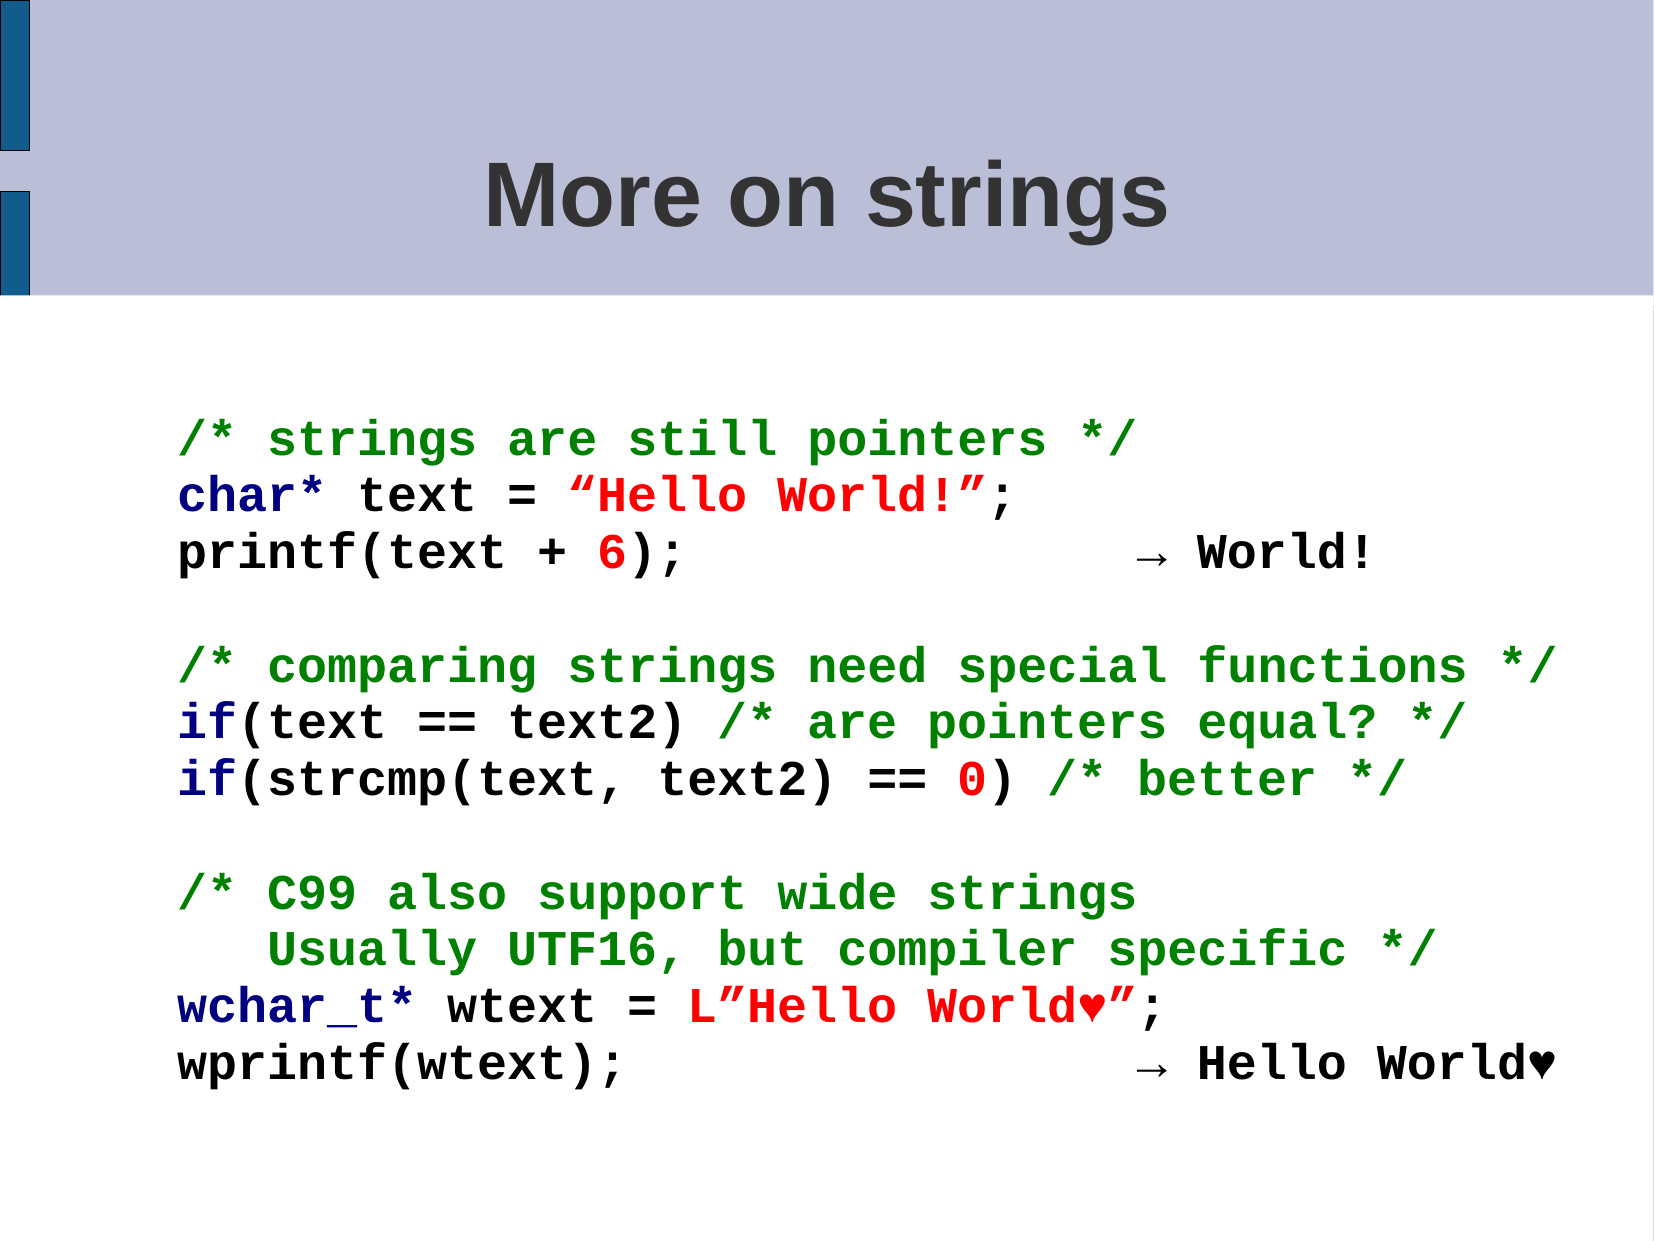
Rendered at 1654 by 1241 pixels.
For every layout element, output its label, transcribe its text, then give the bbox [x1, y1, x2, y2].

text_box /* strings are still pointers */ char* text = “Hello World!”; printf(text + 6); → World! /* comparing strings need special functions */ if(text == text2) /* are pointers equal? */ if(strcmp(text, text2) == 0) /* better */ /* C99 also support wide strings Usually UTF16, but compiler specific */ wchar_t* wtext = L”Hello World♥”; wprintf(wtext); → Hello World♥ [0, 295, 1654, 1241]
title More on strings [121, 91, 1534, 295]
